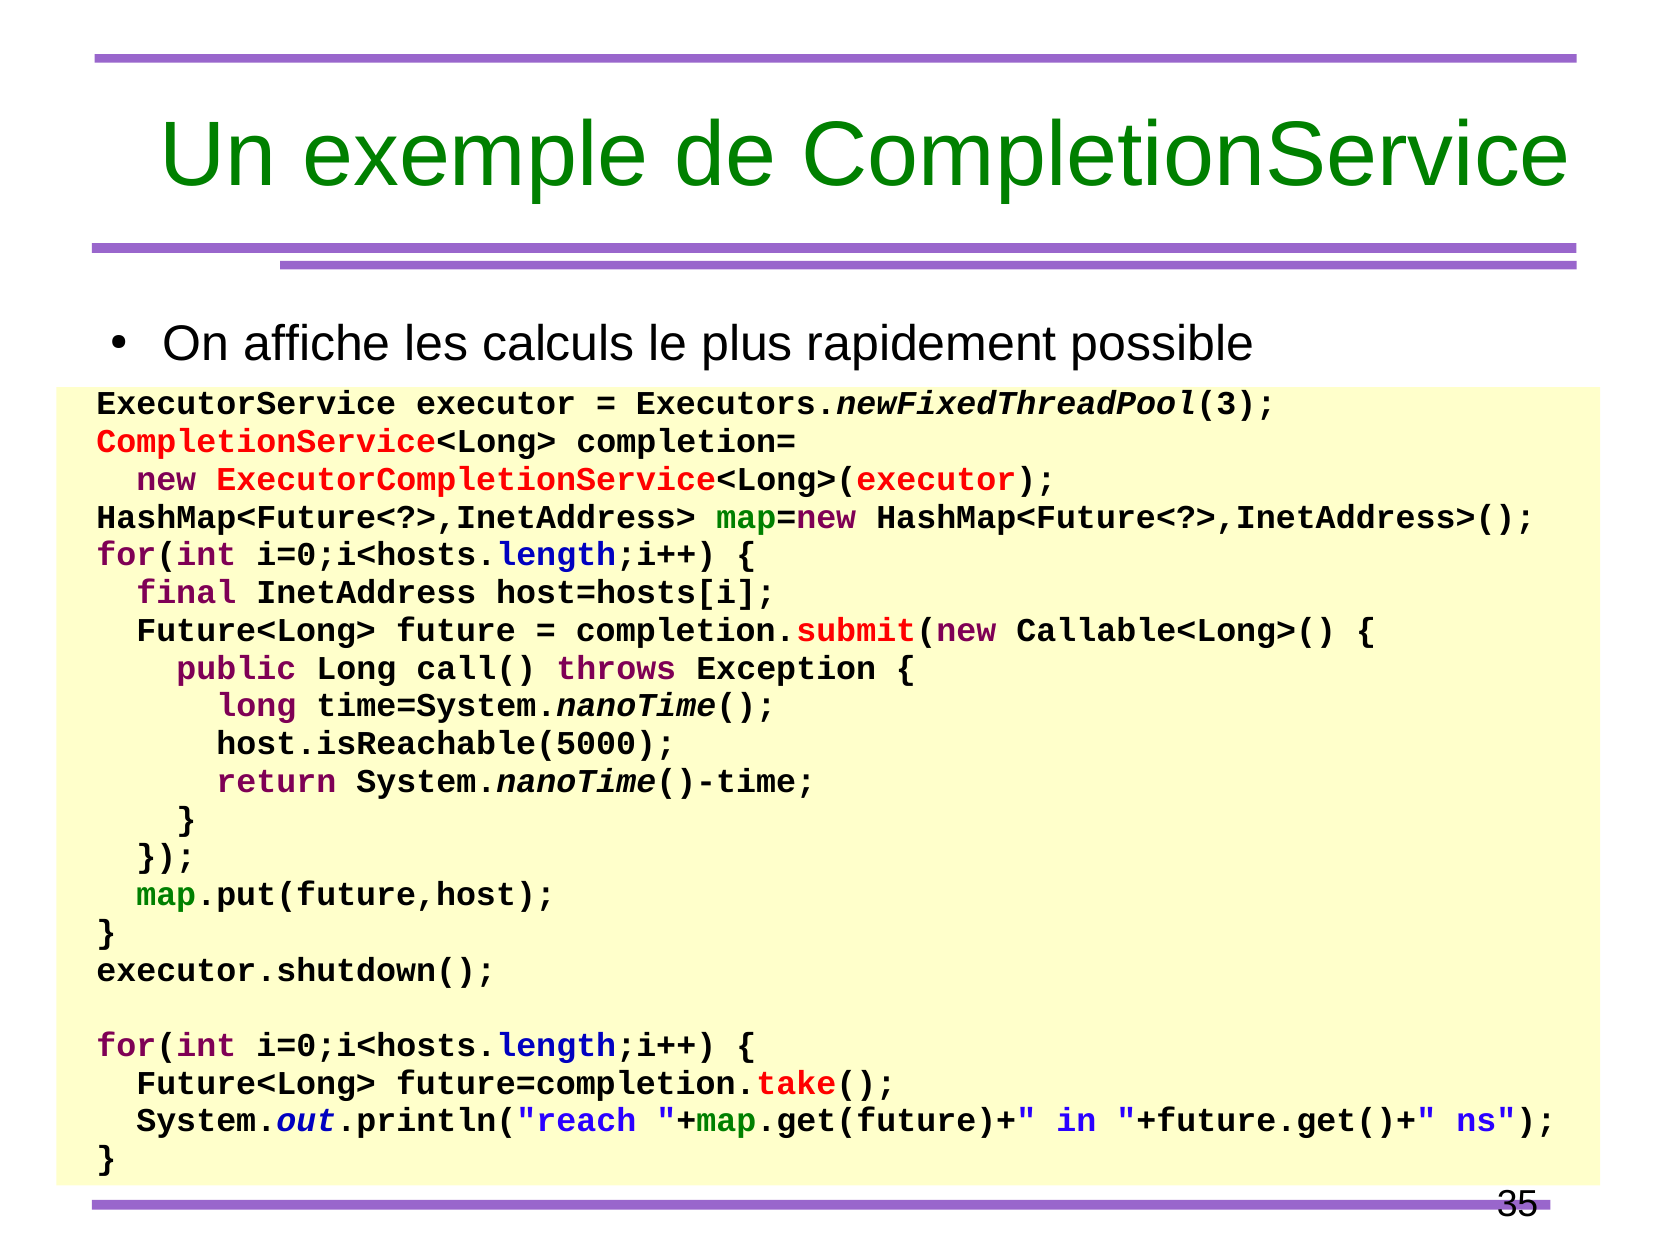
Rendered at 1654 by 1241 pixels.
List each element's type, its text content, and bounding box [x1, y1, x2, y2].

title Un exemple de CompletionService [80, 49, 1573, 257]
text_box ExecutorService executor = Executors.newFixedThreadPool(3); CompletionService<Long> completion= new ExecutorCompletionService<Long>(executor); HashMap<Future<?>,InetAddress> map=new HashMap<Future<?>,InetAddress>(); for(int i=0;i<hosts.length;i++) { final InetAddress host=hosts[i]; Future<Long> future = completion.submit(new Callable<Long>() { public Long call() throws Exception { long time=System.nanoTime(); host.isReachable(5000); return System.nanoTime()-time; } }); map.put(future,host); } executor.shutdown(); for(int i=0;i<hosts.length;i++) { Future<Long> future=completion.take(); System.out.println("reach "+map.get(future)+" in "+future.get()+" ns"); } [56, 387, 1601, 1186]
list On affiche les calculs le plus rapidement possible [92, 315, 1563, 396]
